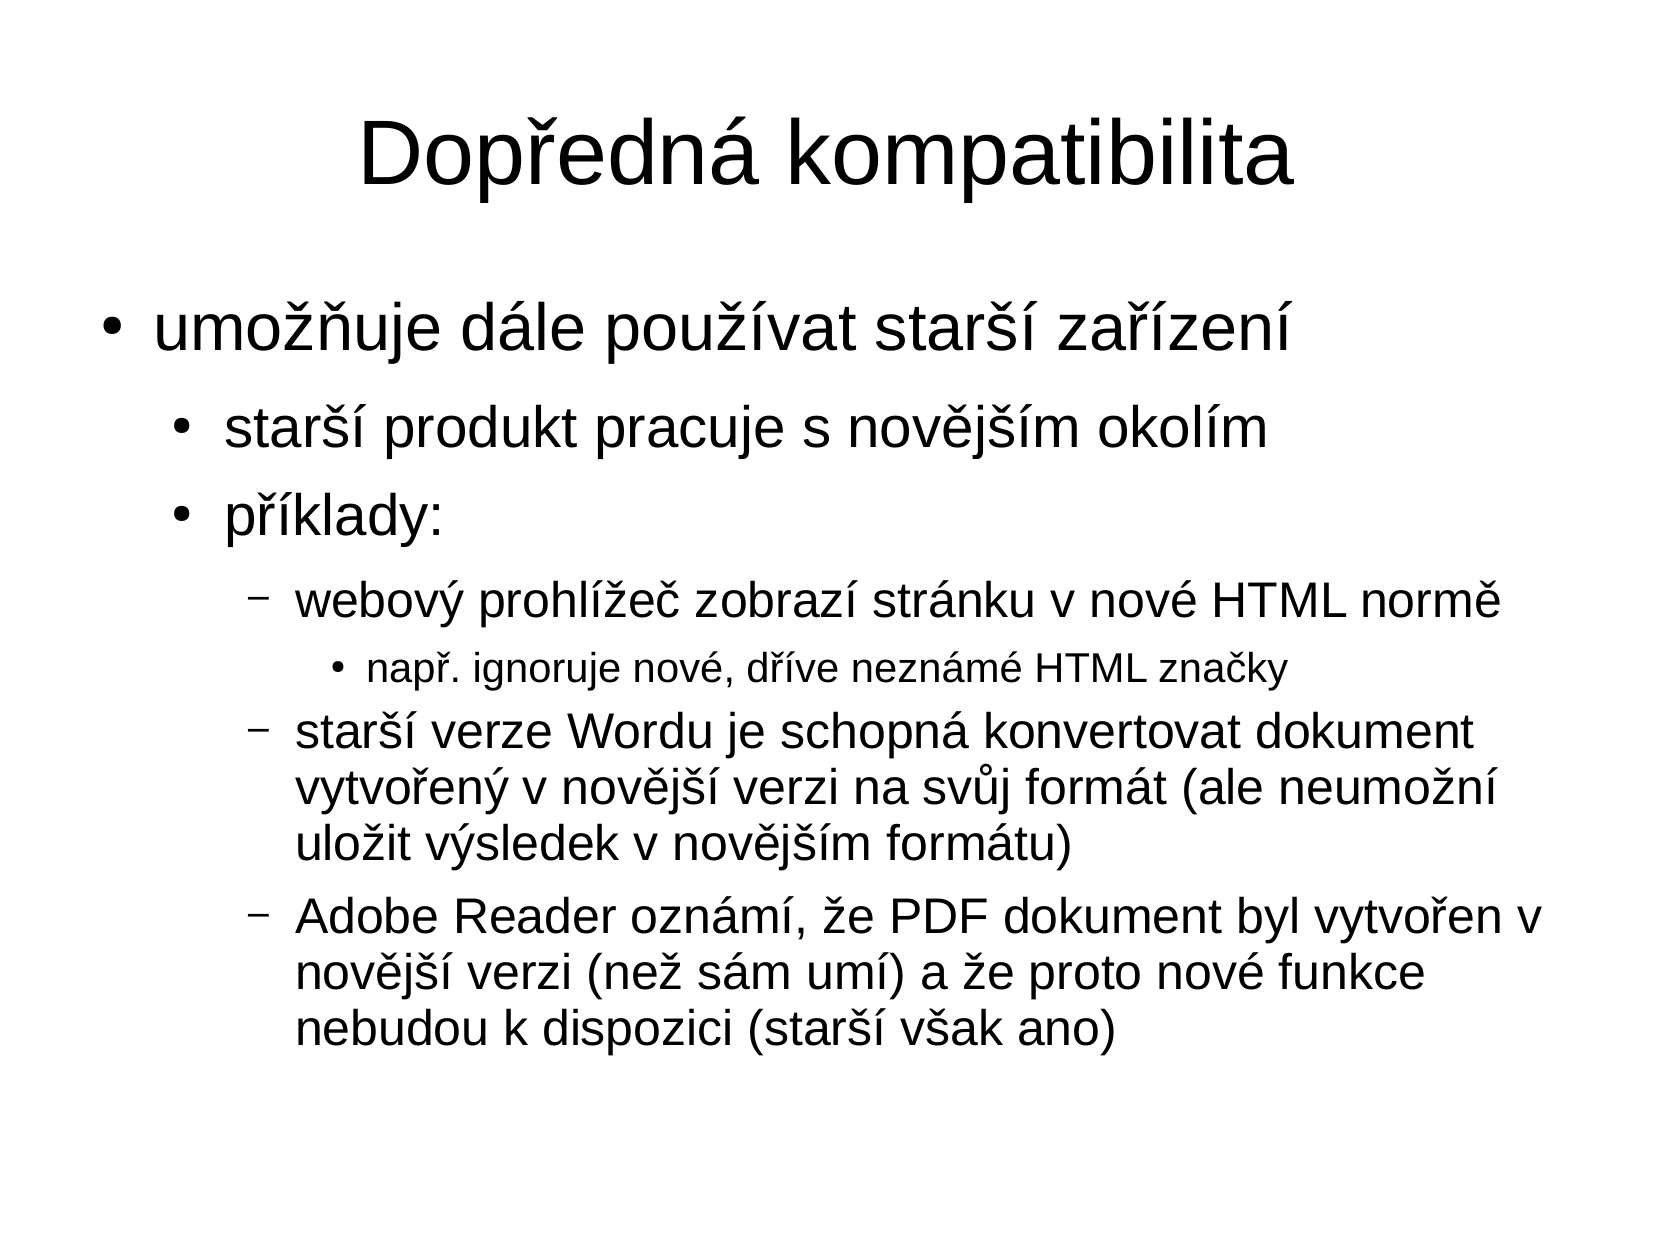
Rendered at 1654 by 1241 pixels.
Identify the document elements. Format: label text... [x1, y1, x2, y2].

title Dopředná kompatibilita [82, 49, 1571, 257]
list umožňuje dále používat starší zařízení starší produkt pracuje s novějším okolím příklady: webový prohlížeč zobrazí stránku v nové HTML normě např. ignoruje nové, dříve neznámé HTML značky starší verze Wordu je schopná konvertovat dokument vytvořený v novější verzi na svůj formát (ale neumožní uložit výsledek v novějším formátu) Adobe Reader oznámí, že PDF dokument byl vytvořen v novější verzi (než sám umí) a že proto nové funkce nebudou k dispozici (starší však ano) [82, 290, 1571, 1056]
